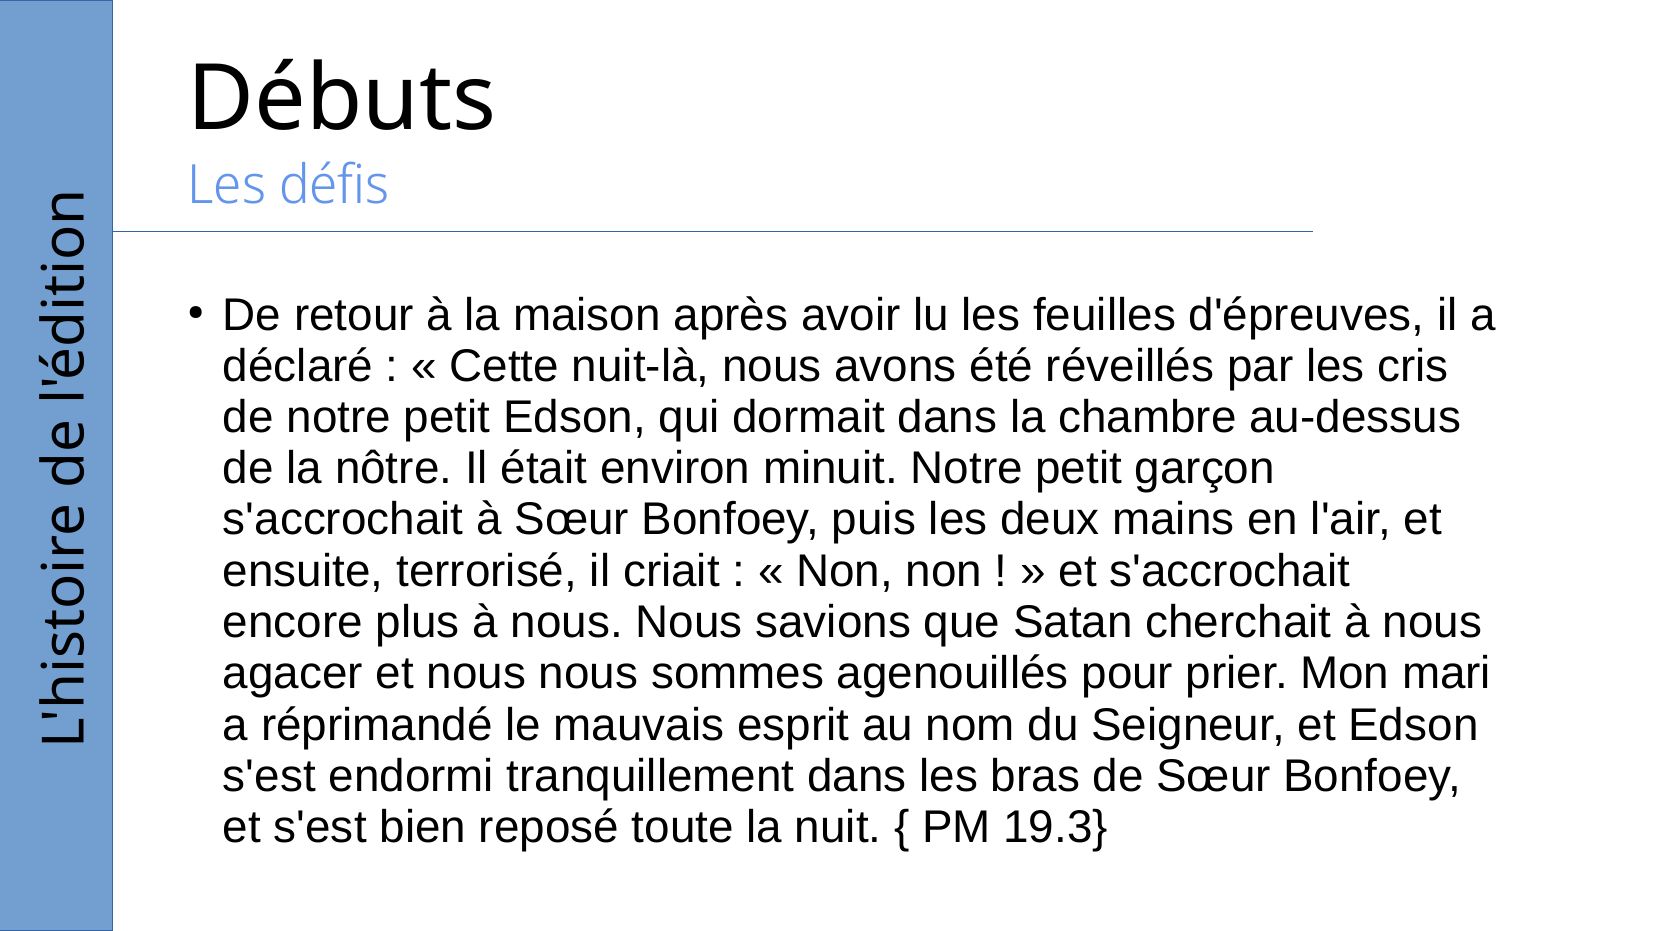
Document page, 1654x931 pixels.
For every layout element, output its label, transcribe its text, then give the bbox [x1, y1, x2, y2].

text_box L'histoire de l'édition [13, 37, 105, 901]
title Débuts [187, 34, 1571, 125]
title Les défis [187, 125, 1571, 239]
text_box [0, 0, 113, 931]
subtitle De retour à la maison après avoir lu les feuilles d'épreuves, il a déclaré : « Cette nuit-là, nous avons été réveillés par les cris de notre petit Edson, qui dormait dans la chambre au-dessus de la nôtre. Il était environ minuit. Notre petit garçon s'accrochait à Sœur Bonfoey, puis les deux mains en l'air, et ensuite, terrorisé, il criait : « Non, non ! » et s'accrochait encore plus à nous. Nous savions que Satan cherchait à nous agacer et nous nous sommes agenouillés pour prier. Mon mari a réprimandé le mauvais esprit au nom du Seigneur, et Edson s'est endormi tranquillement dans les bras de Sœur Bonfoey, et s'est bien reposé toute la nuit. { PM 19.3} [187, 288, 1501, 853]
